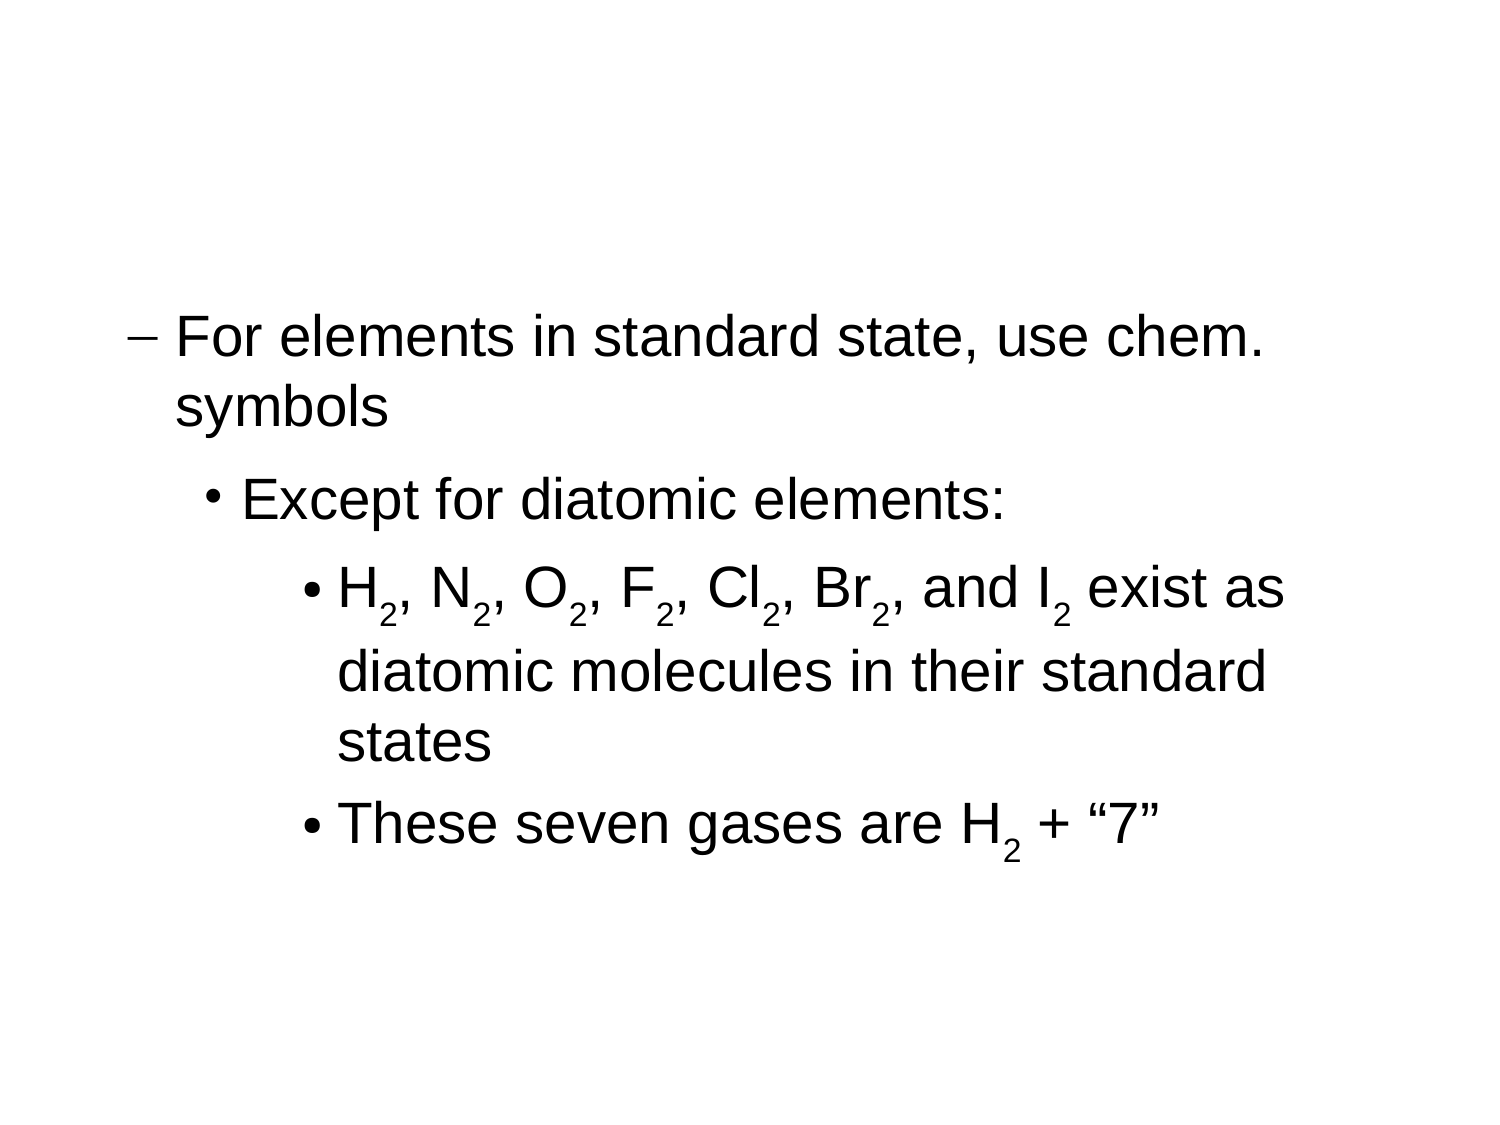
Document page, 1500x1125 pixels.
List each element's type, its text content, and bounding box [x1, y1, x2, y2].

list For elements in standard state, use chem. symbols Except for diatomic elements: H2, N2, O2, F2, Cl2, Br2, and I2 exist as diatomic molecules in their standard states These seven gases are H2 + “7” [38, 149, 1441, 878]
